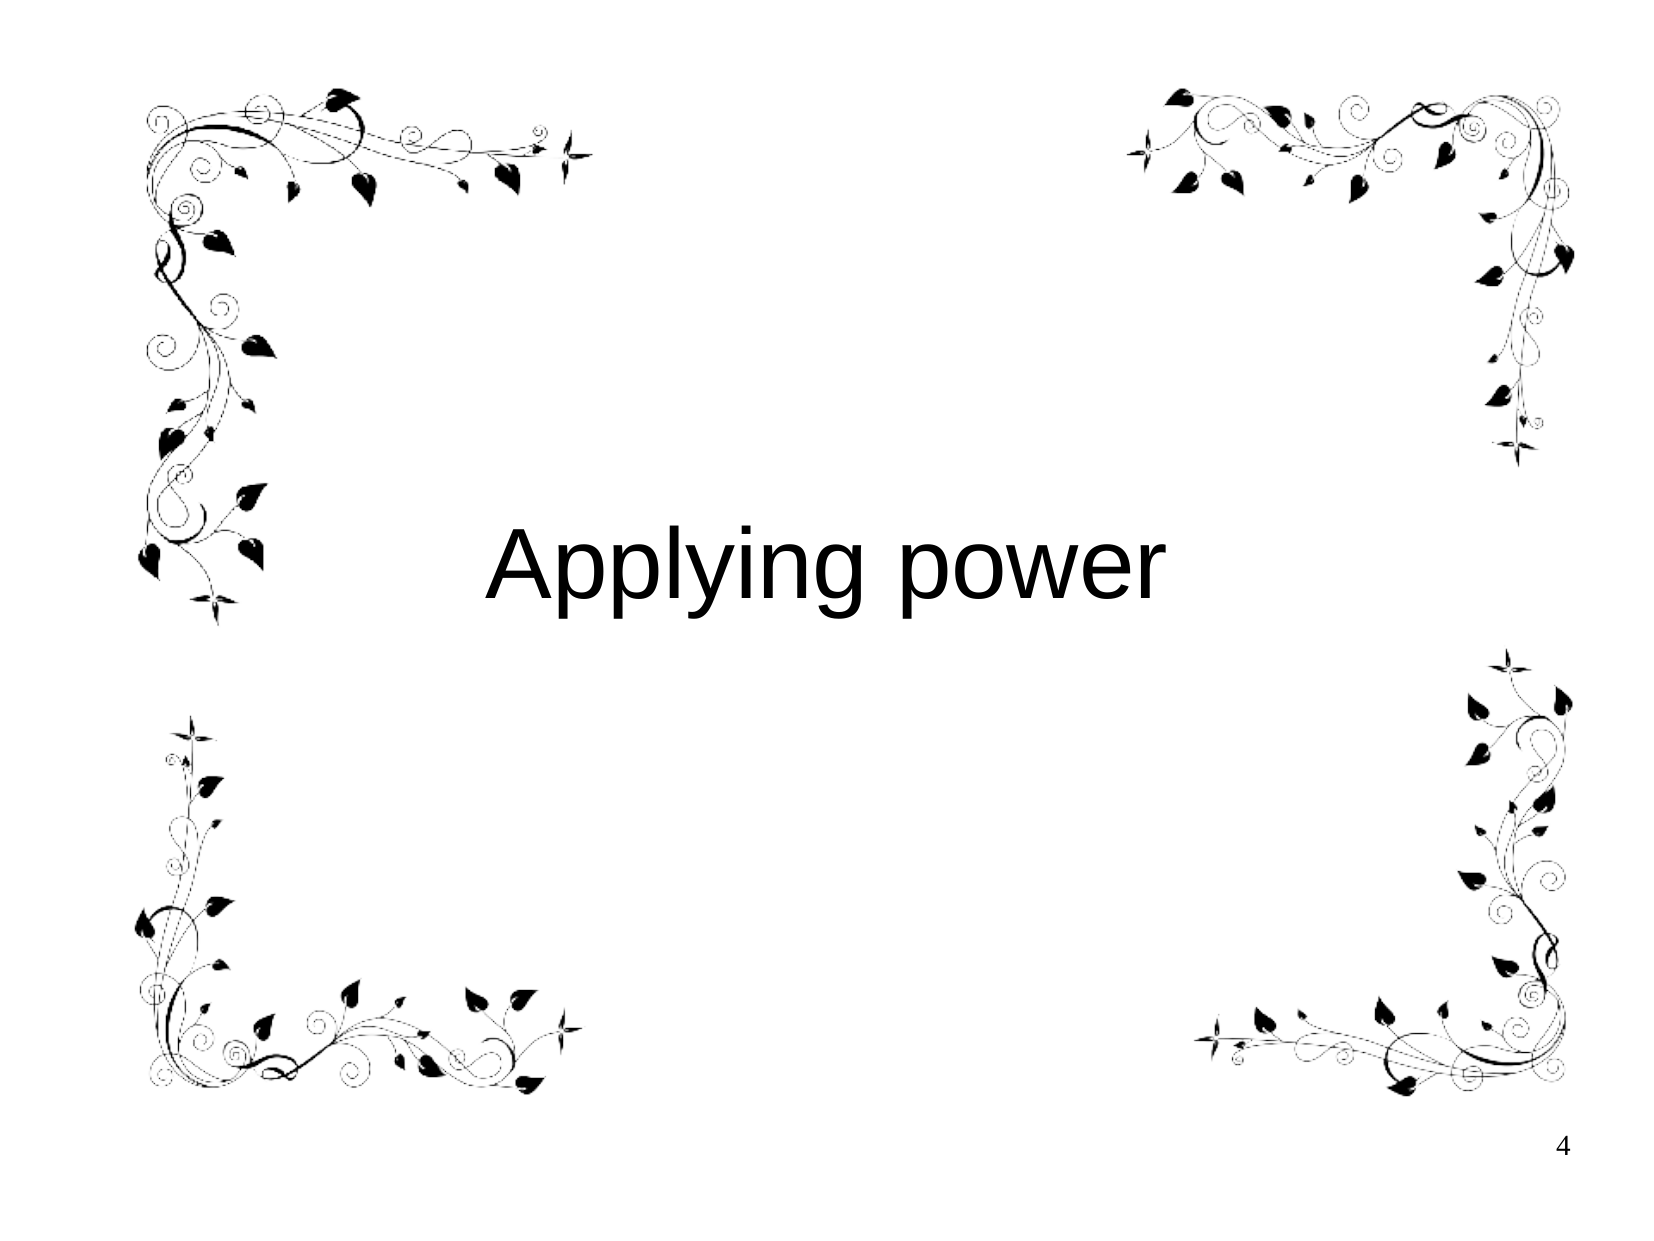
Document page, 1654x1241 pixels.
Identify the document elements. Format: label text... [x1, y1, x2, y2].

picture [128, 80, 1580, 1102]
text_box Applying power [470, 500, 1184, 628]
